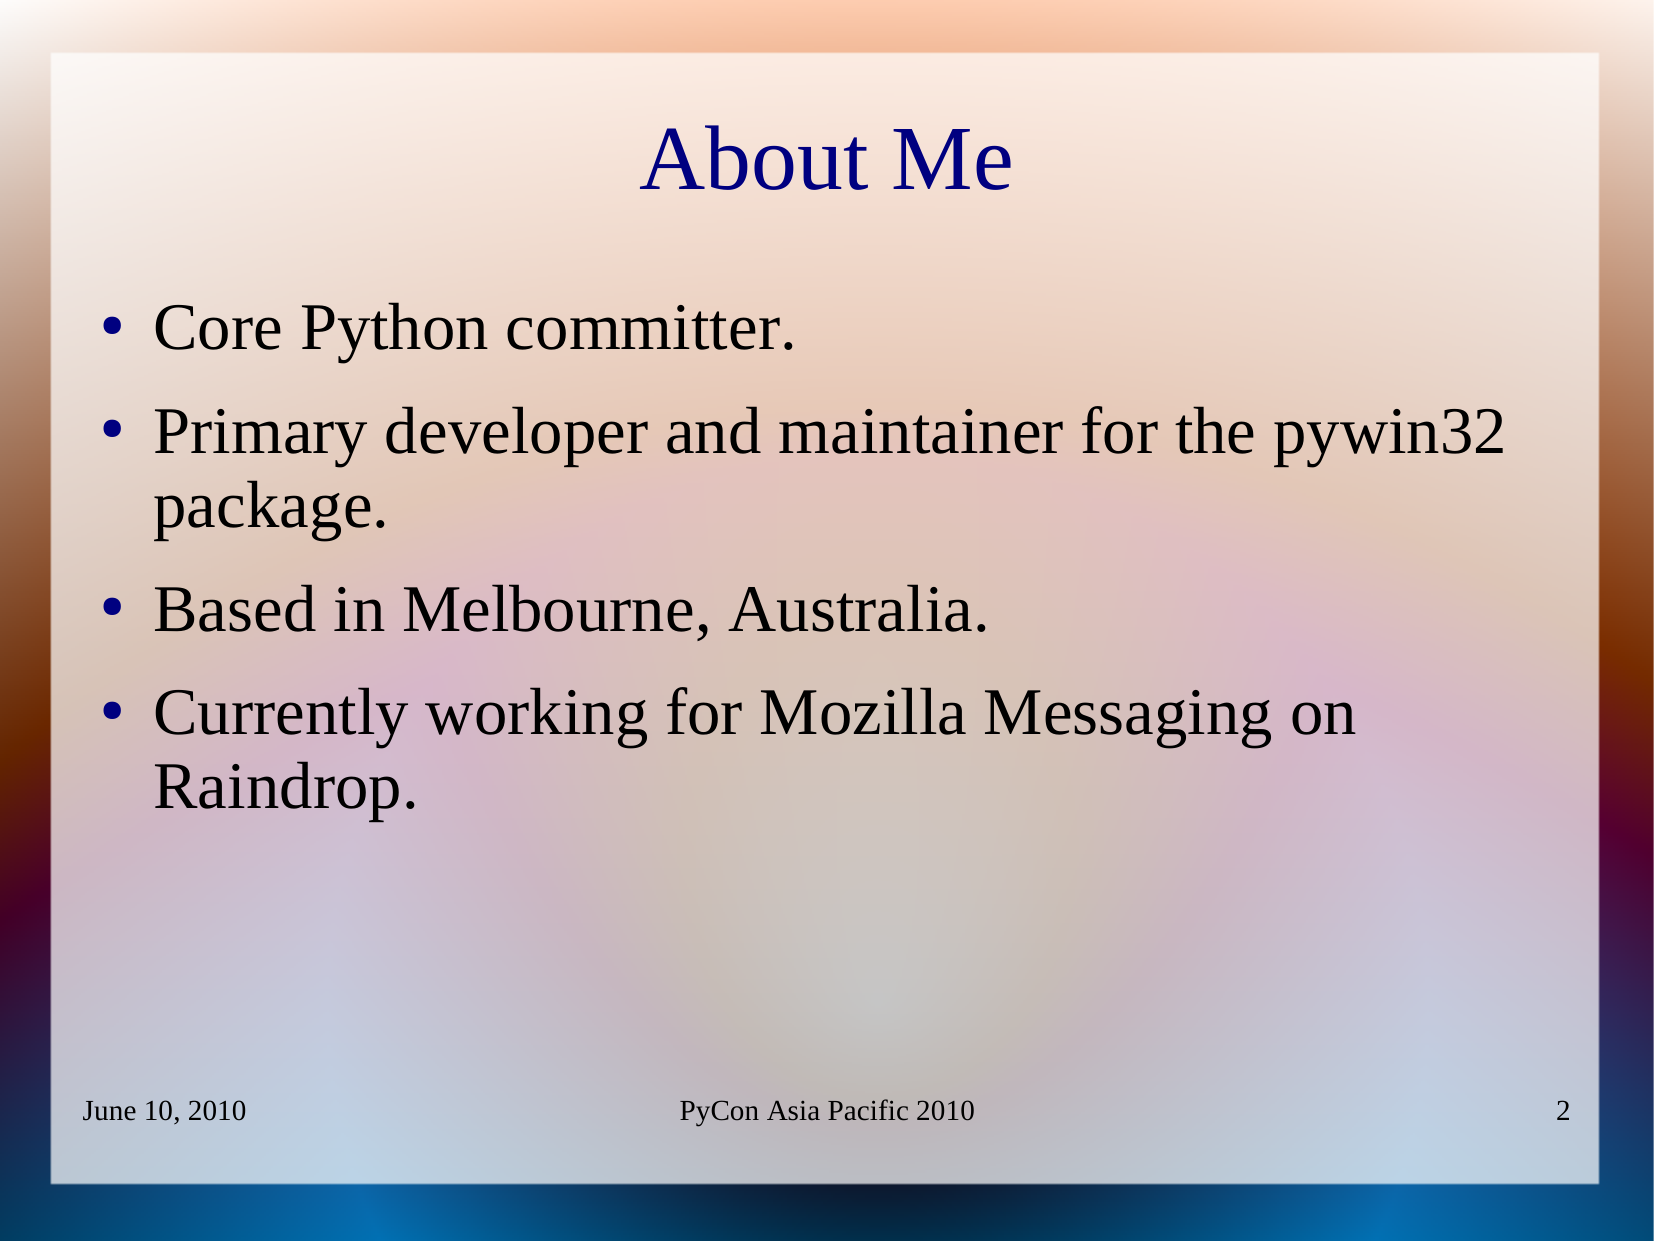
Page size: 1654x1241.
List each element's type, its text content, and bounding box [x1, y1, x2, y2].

picture [0, 0, 1654, 1241]
list Core Python committer. Primary developer and maintainer for the pywin32 package. Based in Melbourne, Australia. Currently working for Mozilla Messaging on Raindrop. [82, 290, 1571, 1034]
title About Me [82, 55, 1571, 263]
